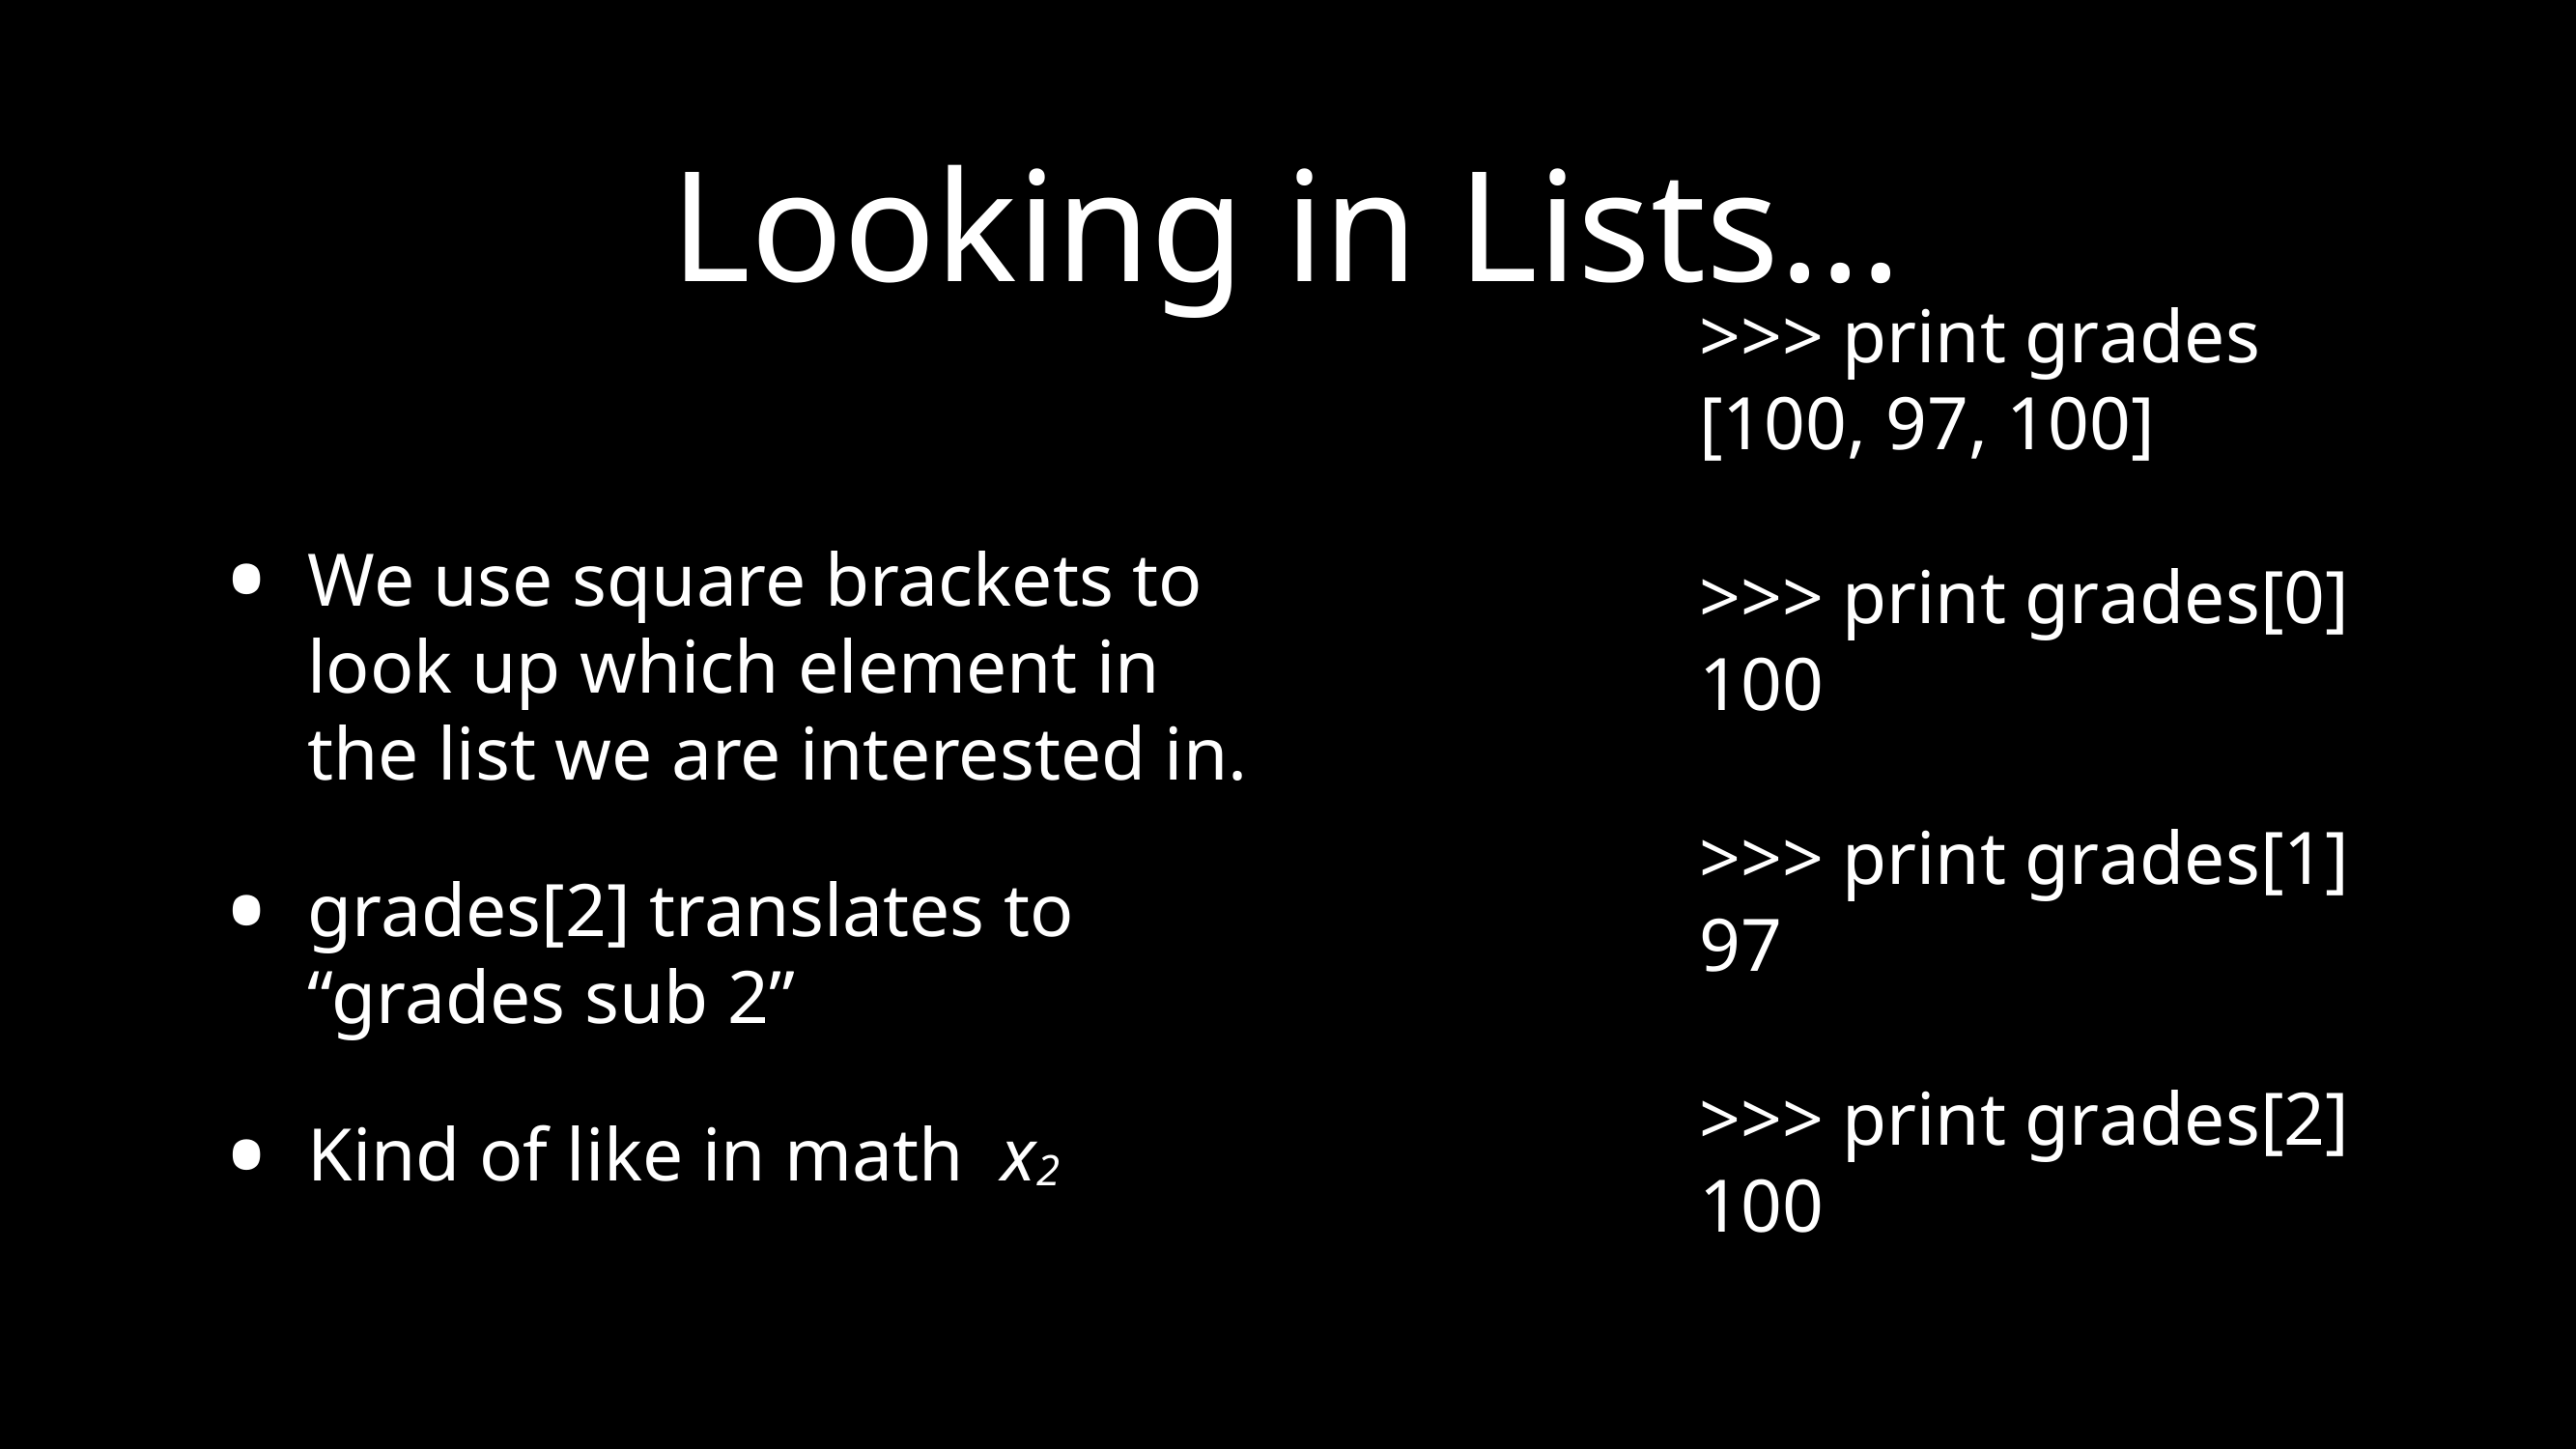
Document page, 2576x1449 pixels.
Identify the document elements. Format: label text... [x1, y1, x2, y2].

list We use square brackets to look up which element in the list we are interested in. grades[2] translates to “grades sub 2” Kind of like in math x2 [183, 412, 1256, 1317]
text_box >>> print grades [100, 97, 100] >>> print grades[0] 100 >>> print grades[1] 97 >>> print grades[2] 100 [1699, 290, 2351, 1334]
title Looking in Lists... [183, 38, 2392, 403]
